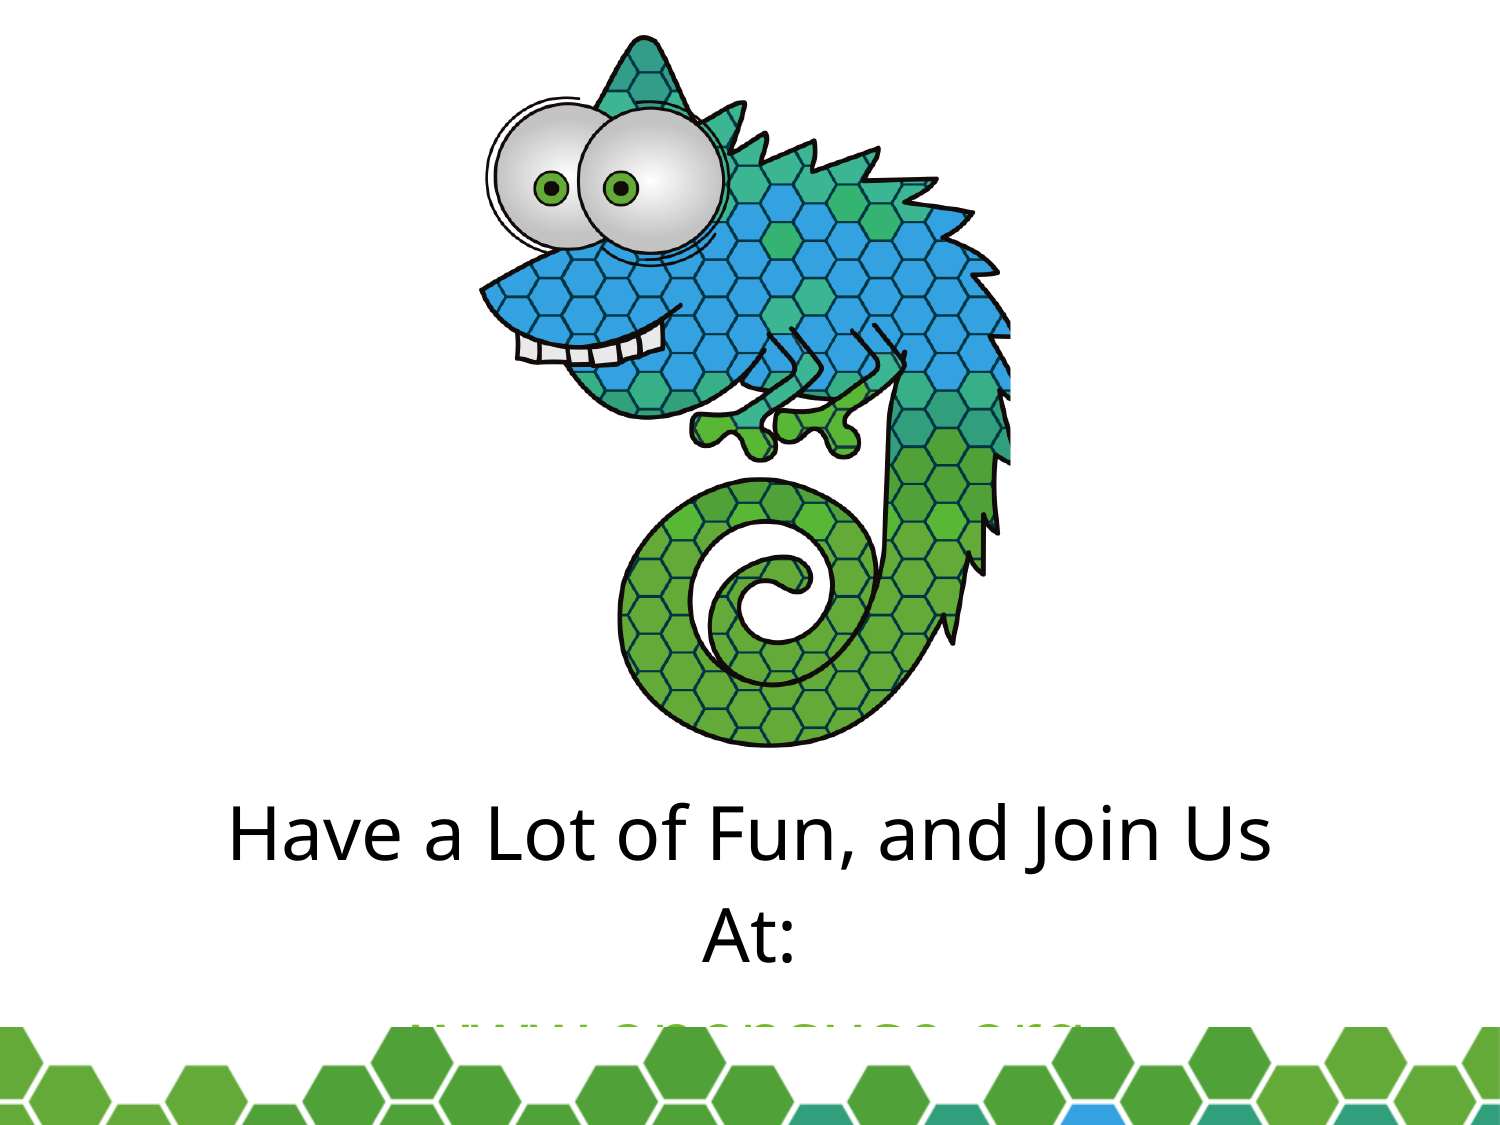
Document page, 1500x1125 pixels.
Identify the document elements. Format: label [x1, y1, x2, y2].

picture [479, 35, 1021, 748]
picture [0, 1027, 1500, 1125]
